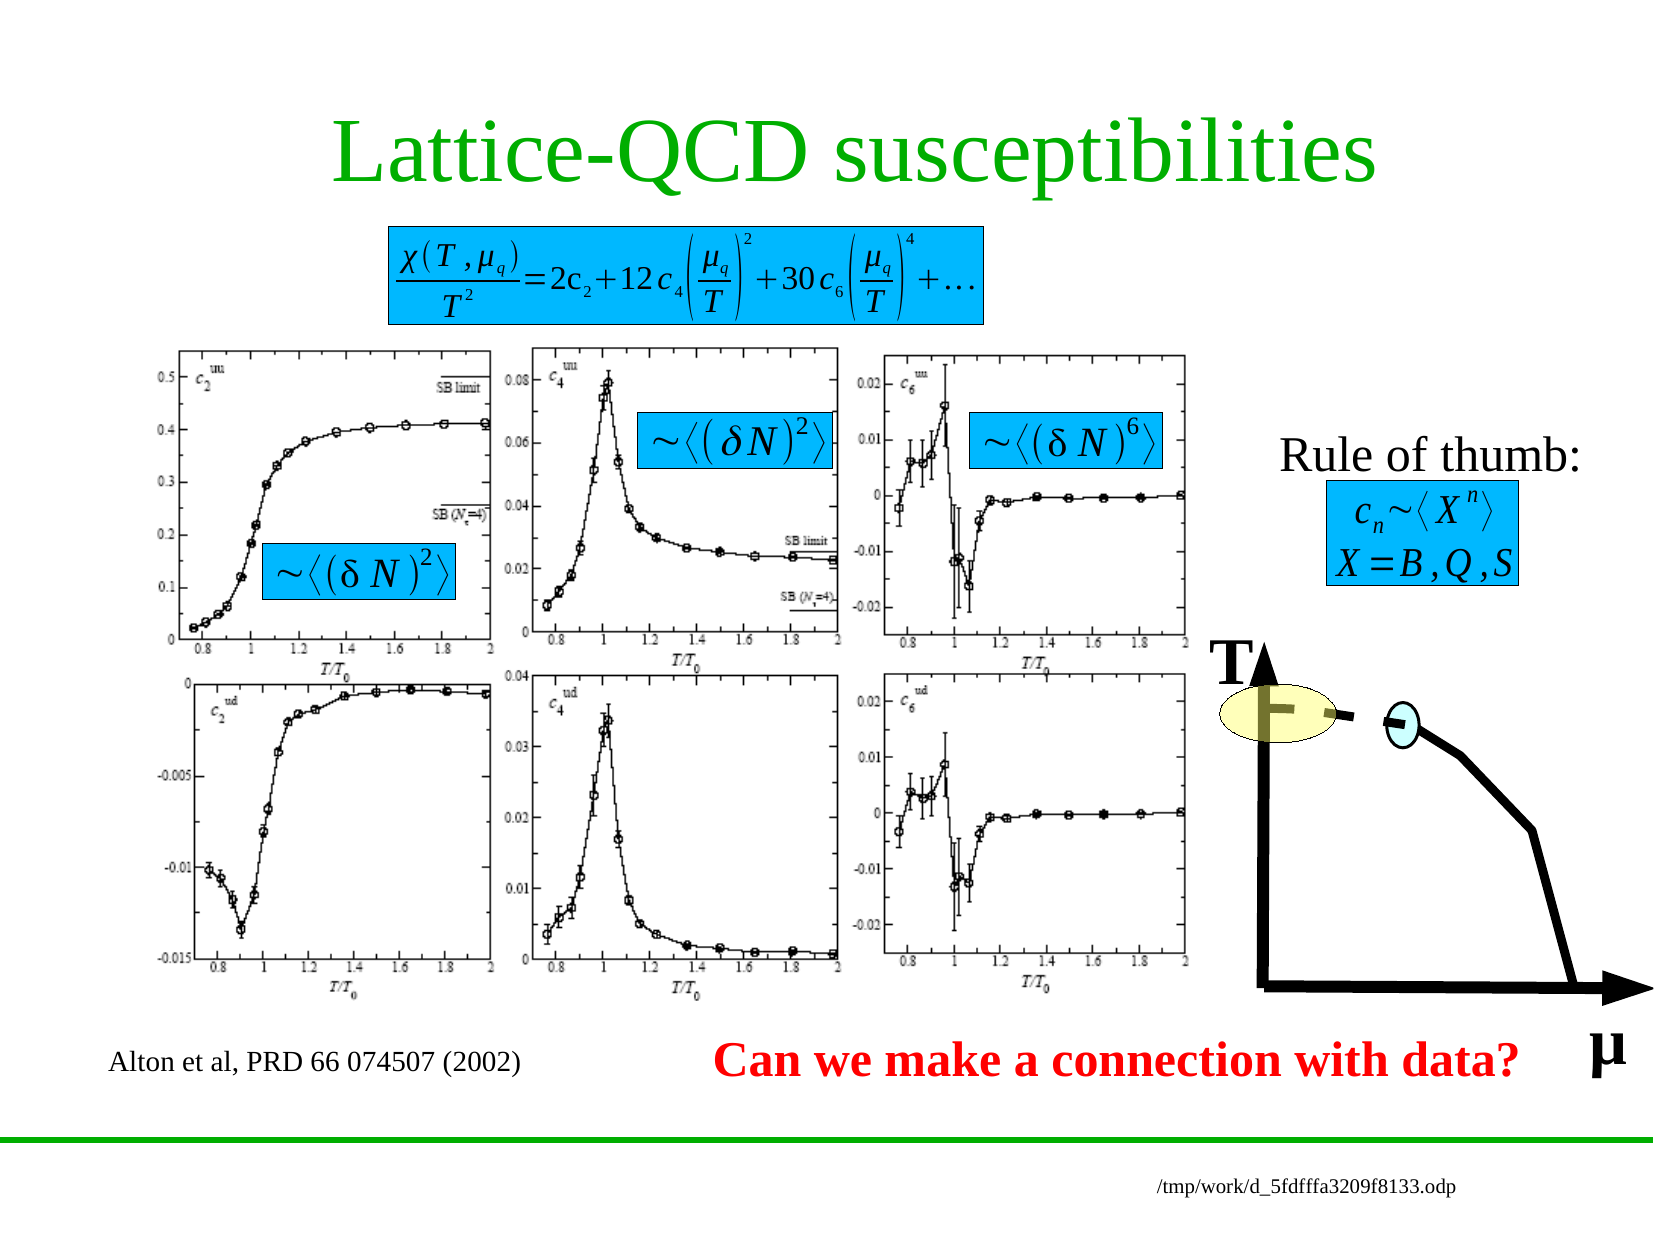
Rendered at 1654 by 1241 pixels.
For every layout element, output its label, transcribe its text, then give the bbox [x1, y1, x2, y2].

text_box μ [1589, 1005, 1628, 1084]
text_box Alton et al, PRD 66 074507 (2002) [108, 1045, 522, 1079]
text_box [1219, 684, 1337, 743]
chart [262, 543, 456, 600]
text_box T [1209, 625, 1256, 705]
chart [1326, 480, 1519, 586]
title Lattice-QCD susceptibilities [149, 47, 1562, 255]
text_box [1386, 702, 1420, 748]
chart [388, 255, 984, 325]
picture [150, 337, 1201, 1013]
chart [637, 412, 833, 469]
text_box Rule of thumb: [1279, 426, 1583, 536]
text_box Can we make a connection with data? [712, 1032, 1538, 1088]
chart [969, 412, 1163, 469]
